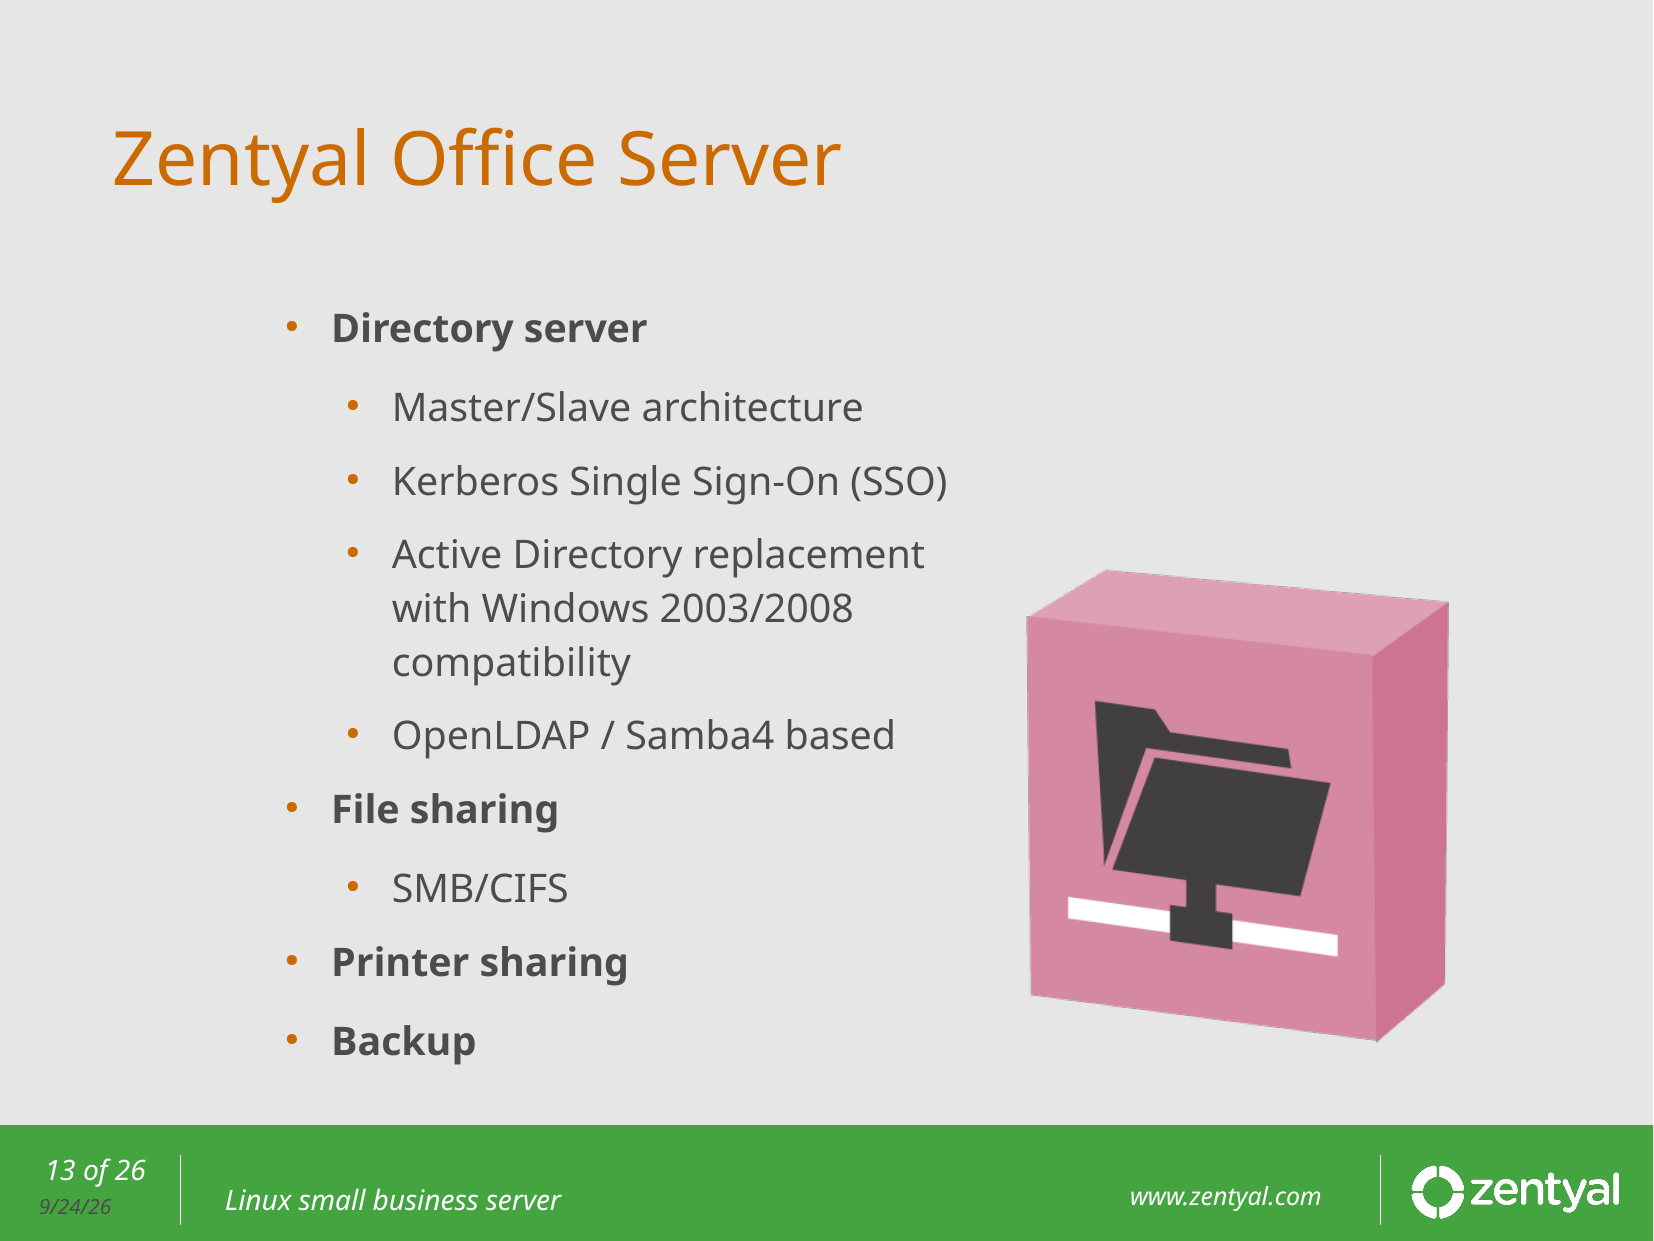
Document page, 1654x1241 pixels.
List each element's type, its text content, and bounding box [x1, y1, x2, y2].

picture [1394, 1151, 1636, 1232]
list Directory server Master/Slave architecture Kerberos Single Sign-On (SSO) Active Directory replacement with Windows 2003/2008 compatibility OpenLDAP / Samba4 based File sharing SMB/CIFS Printer sharing Backup [270, 300, 976, 1076]
picture [1005, 558, 1501, 1054]
title Zentyal Office Server [112, 105, 1523, 208]
